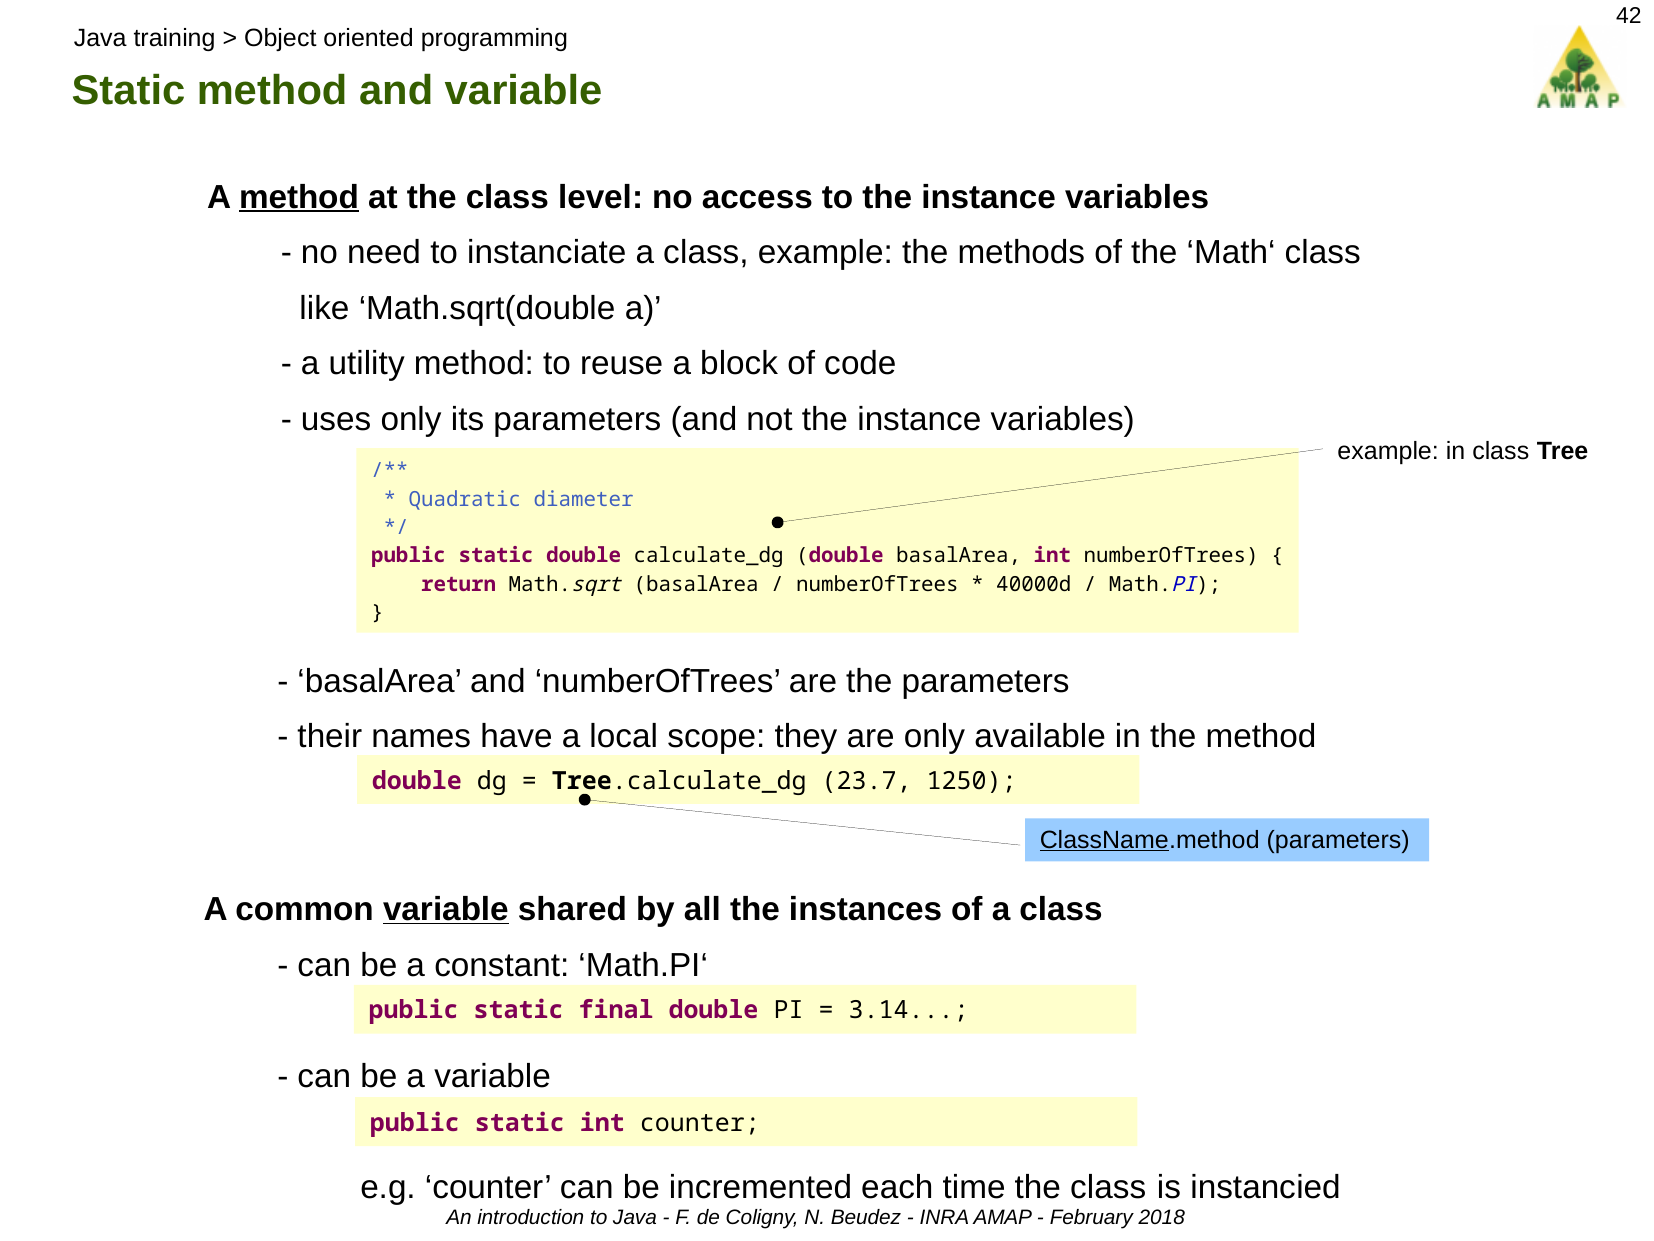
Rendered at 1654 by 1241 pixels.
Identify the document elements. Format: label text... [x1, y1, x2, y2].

text_box Static method and variable [56, 59, 1513, 121]
text_box double dg = Tree.calculate_dg (23.7, 1250); [357, 755, 1140, 800]
text_box ClassName.method (parameters) [1025, 818, 1430, 862]
text_box public static int counter; [355, 1097, 1138, 1142]
text_box Java training > Object oriented programming [59, 16, 1004, 60]
text_box example: in class Tree [1322, 429, 1619, 485]
text_box A common variable shared by all the instances of a class - can be a constant: ‘Math.PI‘ - can be a variable e.g. ‘counter’ can be incremented each time the class is instancied [188, 864, 1579, 1213]
picture [1533, 25, 1627, 108]
text_box - ‘basalArea’ and ‘numberOfTrees’ are the parameters - their names have a local scope: they are only available in the method [188, 636, 1423, 763]
text_box A method at the class level: no access to the instance variables - no need to instanciate a class, example: the methods of the ‘Math‘ class like ‘Math.sqrt(double a)’ - a utility method: to reuse a block of code - uses only its parameters (and not the instance variables) [192, 152, 1415, 445]
text_box /** * Quadratic diameter */ public static double calculate_dg (double basalArea, int numberOfTrees) { return Math.sqrt (basalArea / numberOfTrees * 40000d / Math.PI); } [356, 448, 1299, 611]
text_box public static final double PI = 3.14...; [353, 984, 1137, 1029]
